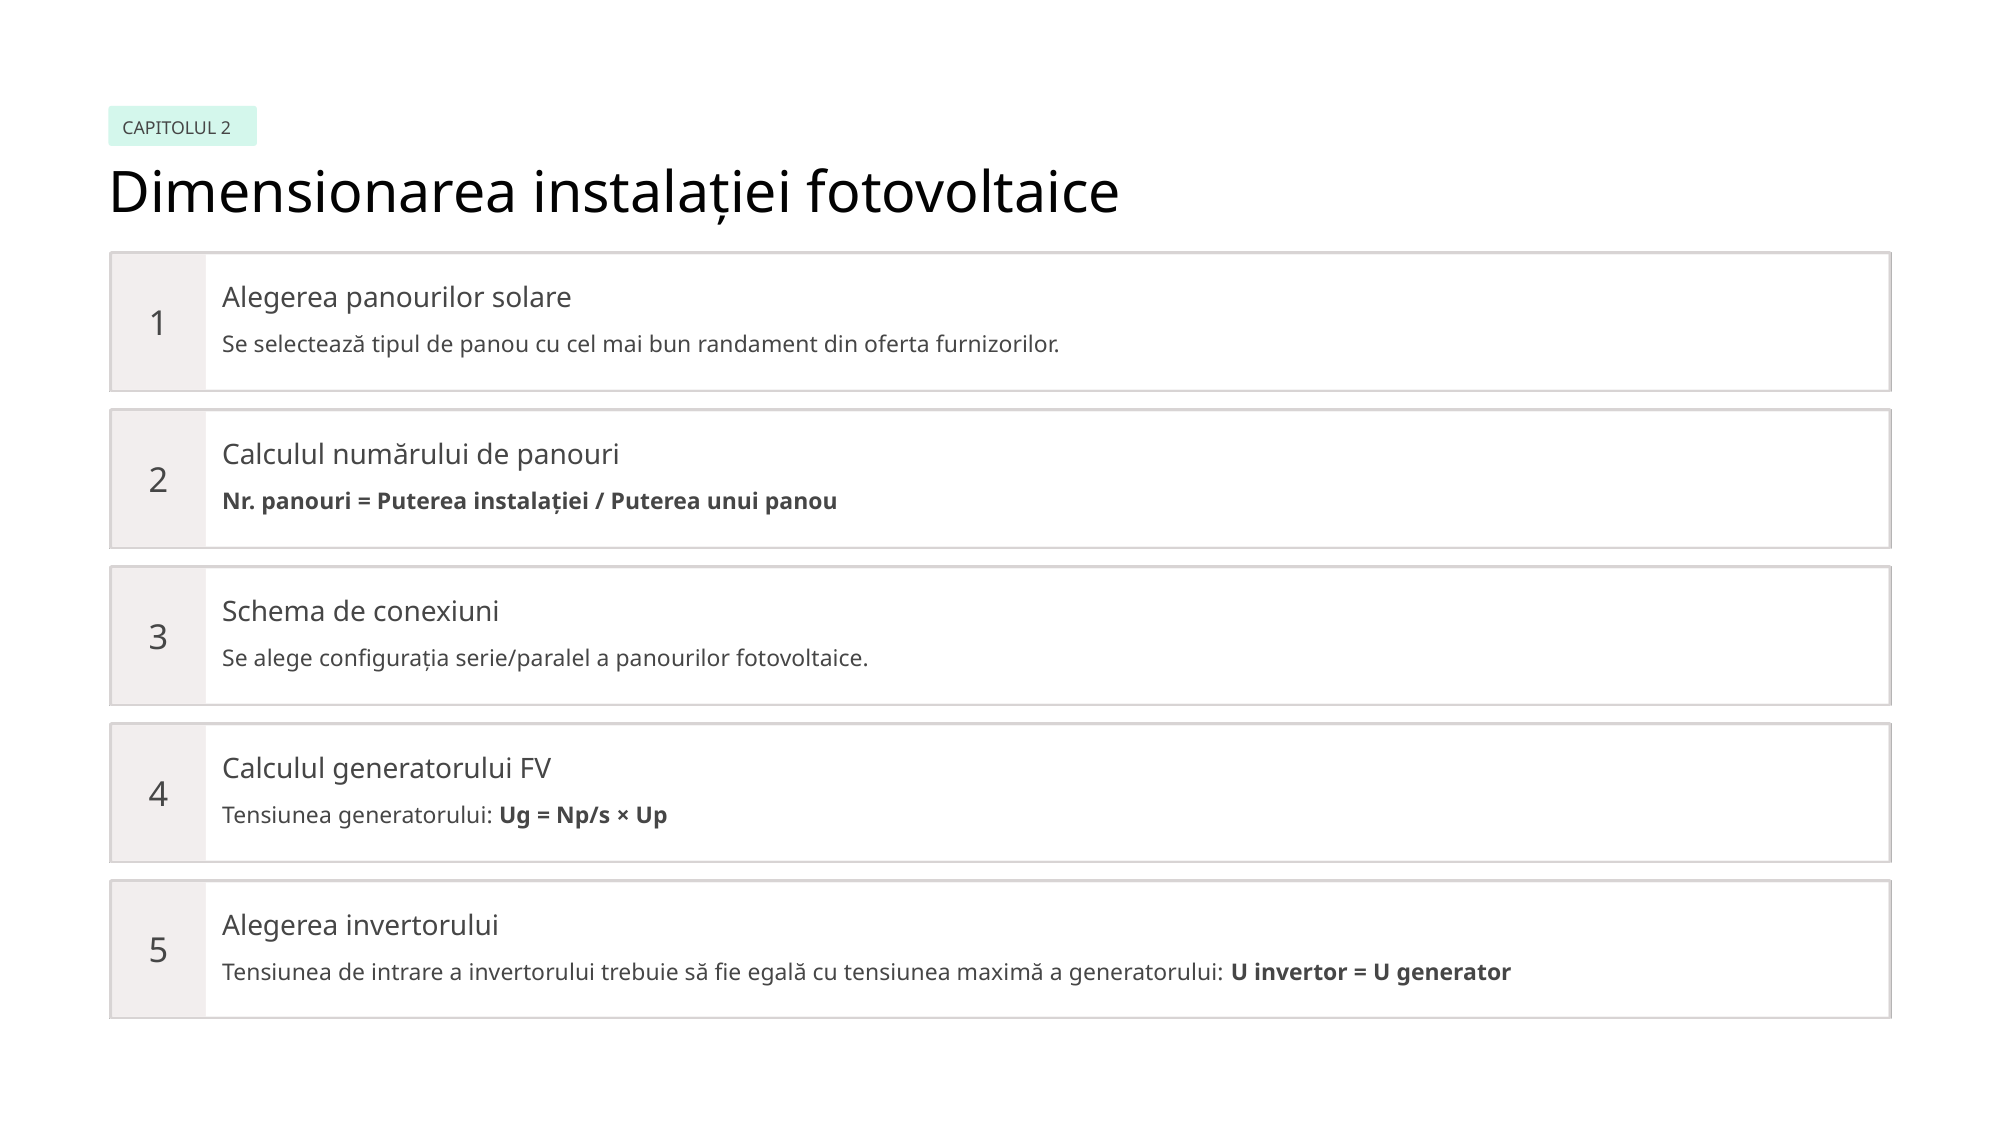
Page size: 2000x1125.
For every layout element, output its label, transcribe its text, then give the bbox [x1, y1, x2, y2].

text_box 5 [140, 927, 176, 971]
text_box [108, 105, 257, 146]
text_box Schema de conexiuni [222, 591, 521, 629]
text_box Dimensionarea instalației fotovoltaice [108, 152, 1266, 226]
text_box 2 [140, 456, 176, 501]
text_box CAPITOLUL 2 [122, 112, 343, 139]
picture [108, 722, 1892, 863]
text_box Alegerea panourilor solare [222, 278, 589, 315]
text_box Nr. panouri = Puterea instalației / Puterea unui panou [222, 481, 1866, 515]
text_box Alegerea invertorului [222, 905, 513, 943]
text_box 4 [140, 770, 176, 815]
text_box Calculul numărului de panouri [222, 435, 640, 472]
text_box Se selectează tipul de panou cu cel mai bun randament din oferta furnizorilor. [222, 324, 1866, 358]
picture [108, 879, 1892, 1020]
picture [108, 408, 1892, 549]
text_box Se alege configurația serie/paralel a panourilor fotovoltaice. [222, 638, 1866, 672]
text_box Tensiunea de intrare a invertorului trebuie să fie egală cu tensiunea maximă a generatorului: U invertor = U generator [222, 952, 1866, 986]
text_box 3 [140, 613, 176, 658]
picture [108, 565, 1892, 706]
text_box Calculul generatorului FV [222, 748, 573, 786]
text_box Tensiunea generatorului: Ug = Np/s × Up [222, 795, 1866, 829]
text_box 1 [140, 299, 176, 344]
picture [108, 251, 1892, 392]
